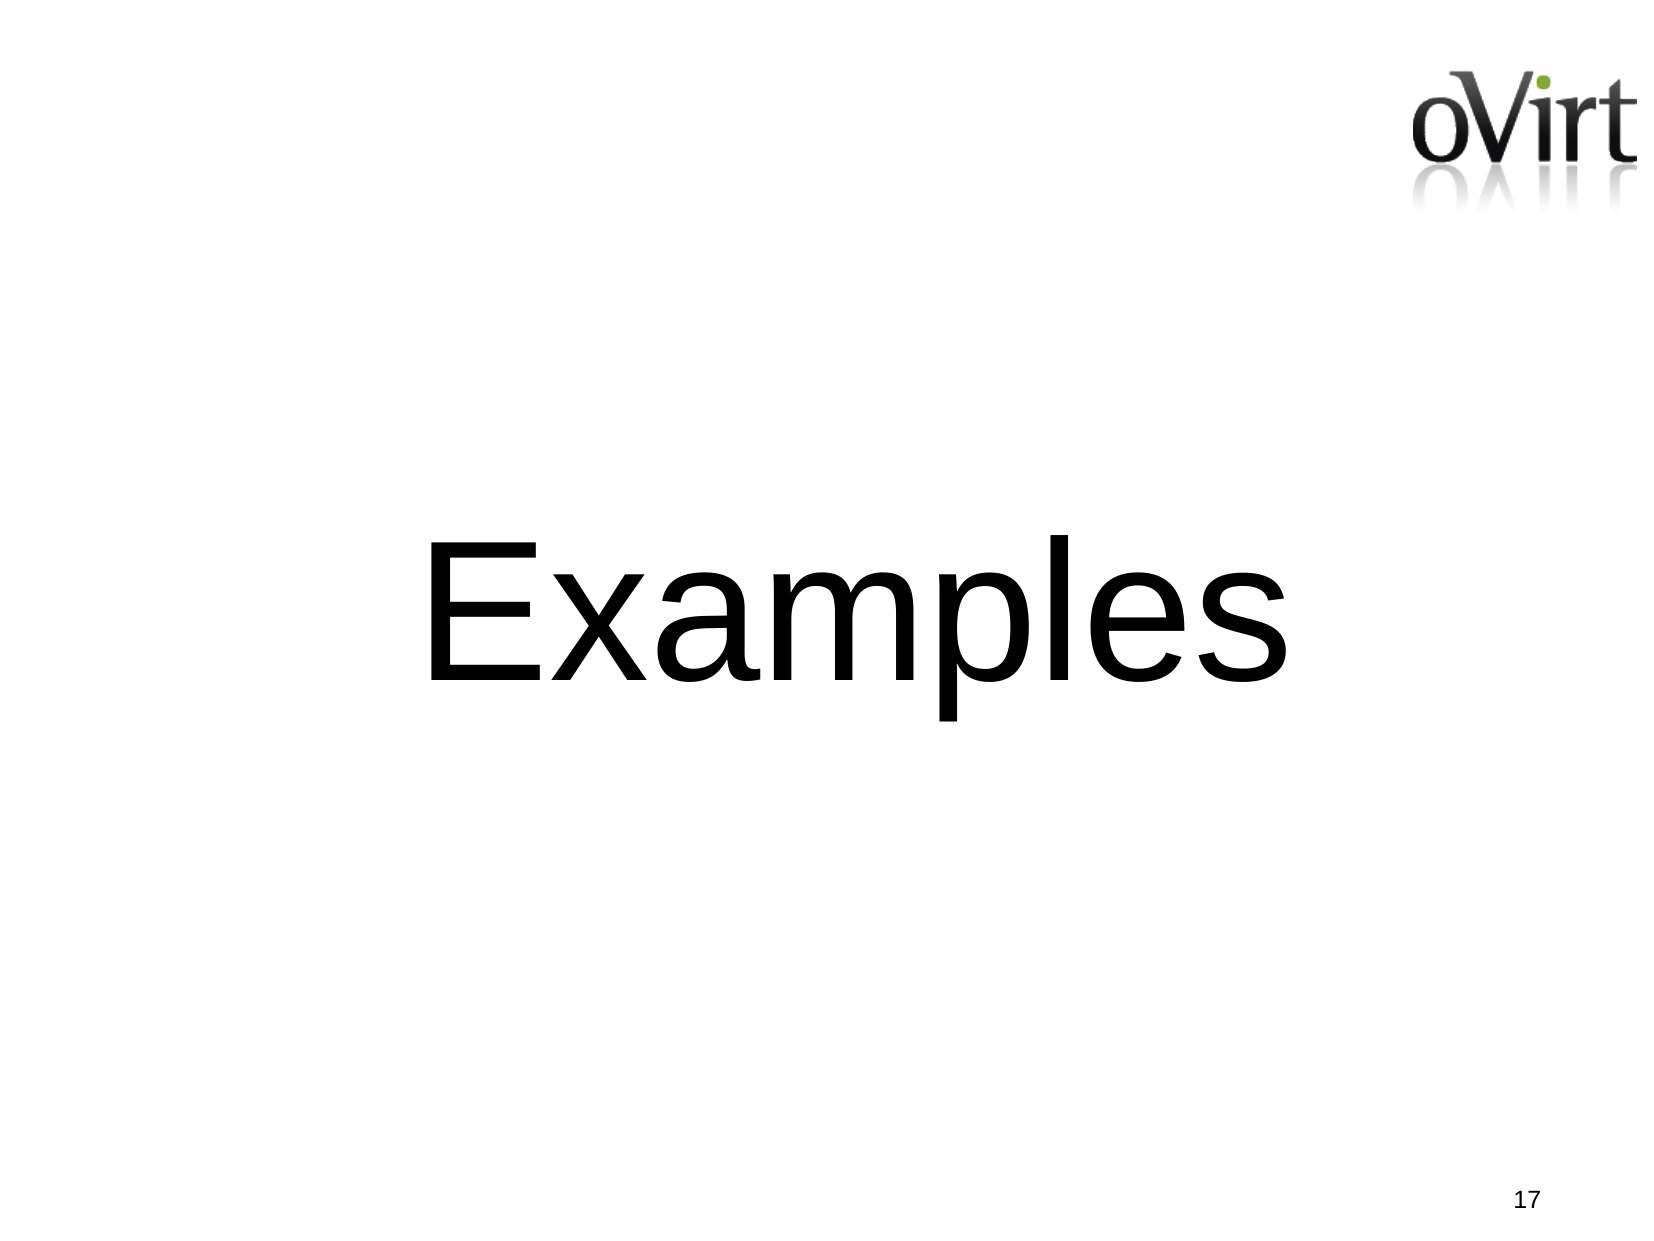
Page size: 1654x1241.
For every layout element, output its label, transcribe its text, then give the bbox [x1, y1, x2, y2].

list Examples [75, 199, 1564, 993]
picture [1413, 63, 1637, 212]
